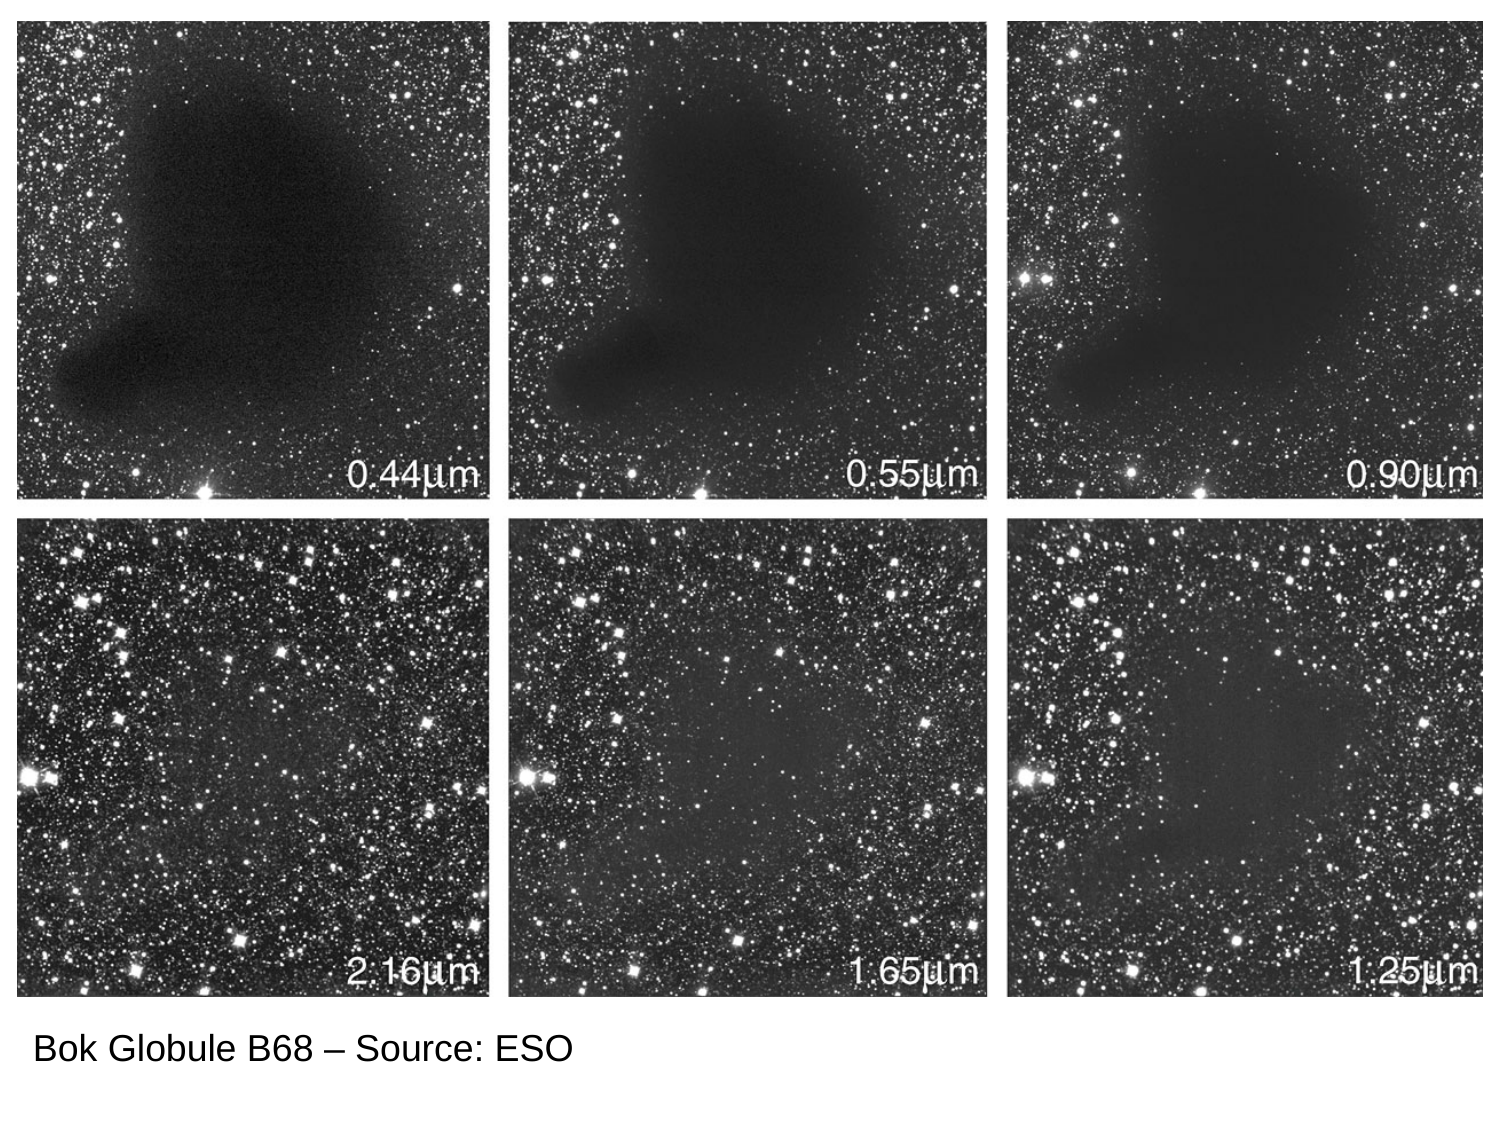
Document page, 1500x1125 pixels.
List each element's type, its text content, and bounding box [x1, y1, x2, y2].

text_box Bok Globule B68 – Source: ESO [18, 1020, 754, 1077]
picture [17, 21, 1483, 997]
